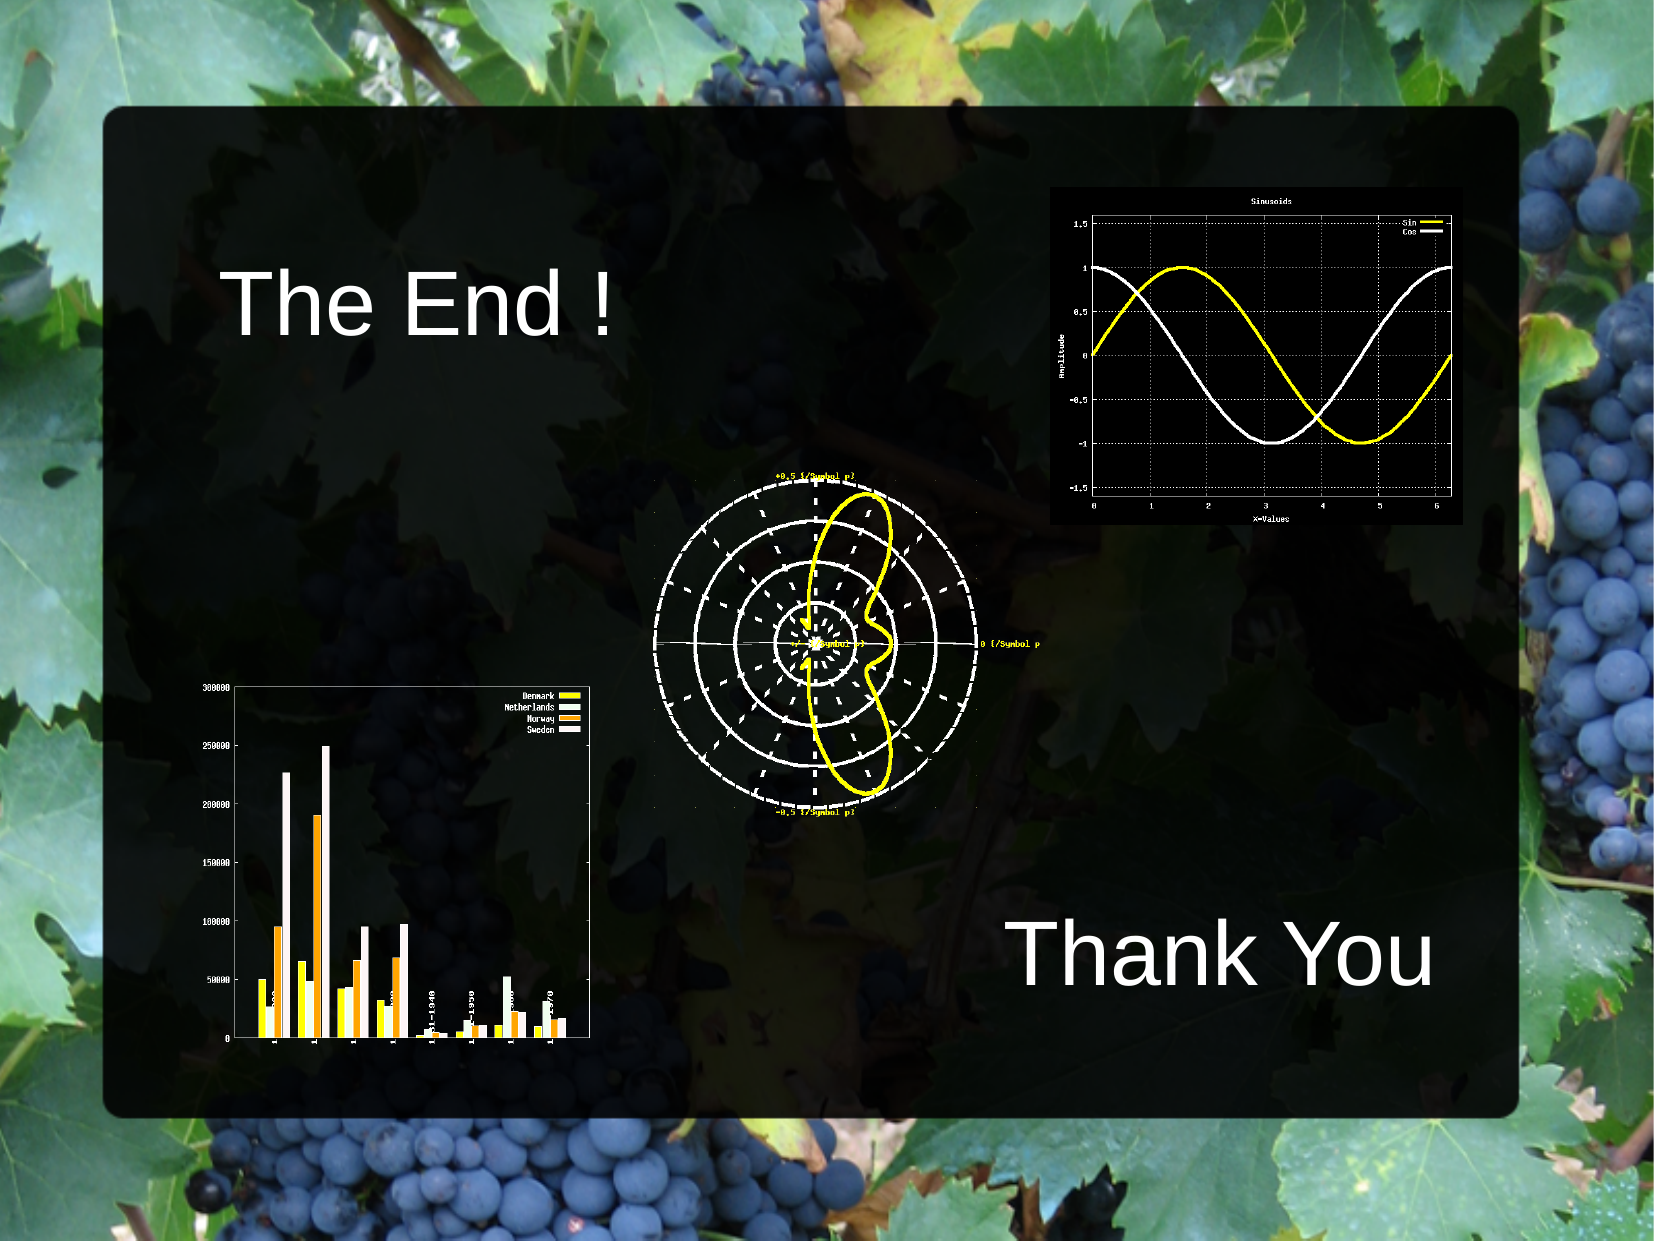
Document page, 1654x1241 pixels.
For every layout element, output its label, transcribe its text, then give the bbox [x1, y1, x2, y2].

picture [0, 0, 1654, 1241]
title The End ! [218, 231, 701, 376]
text_box Thank You [988, 895, 1477, 1013]
